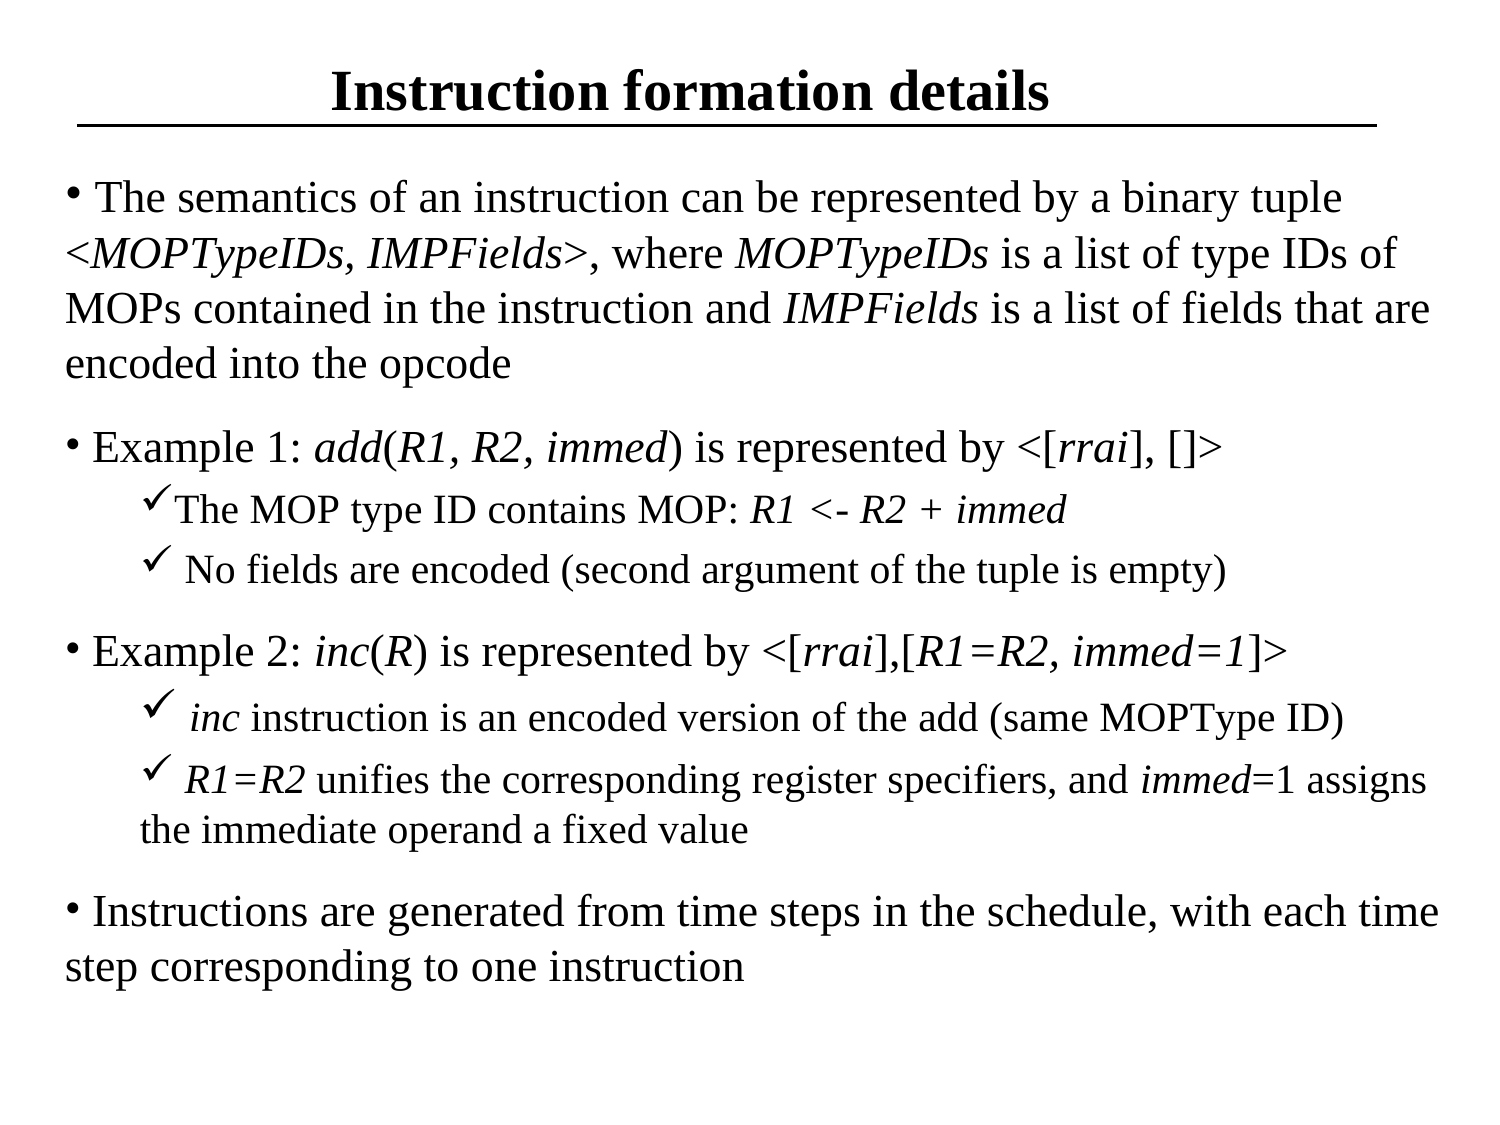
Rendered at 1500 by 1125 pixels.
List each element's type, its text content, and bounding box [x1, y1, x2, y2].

title Instruction formation details [112, 127, 1270, 132]
title Instruction formation details [112, 42, 1270, 124]
text_box The semantics of an instruction can be represented by a binary tuple <MOPTypeIDs, IMPFields>, where MOPTypeIDs is a list of type IDs of MOPs contained in the instruction and IMPFields is a list of fields that are encoded into the opcode Example 1: add(R1, R2, immed) is represented by <[rrai], []> The MOP type ID contains MOP: R1 <- R2 + immed No fields are encoded (second argument of the tuple is empty) Example 2: inc(R) is represented by <[rrai],[R1=R2, immed=1]> inc instruction is an encoded version of the add (same MOPType ID) R1=R2 unifies the corresponding register specifiers, and immed=1 assigns the immediate operand a fixed value Instructions are generated from time steps in the schedule, with each time step corresponding to one instruction [49, 160, 1500, 993]
